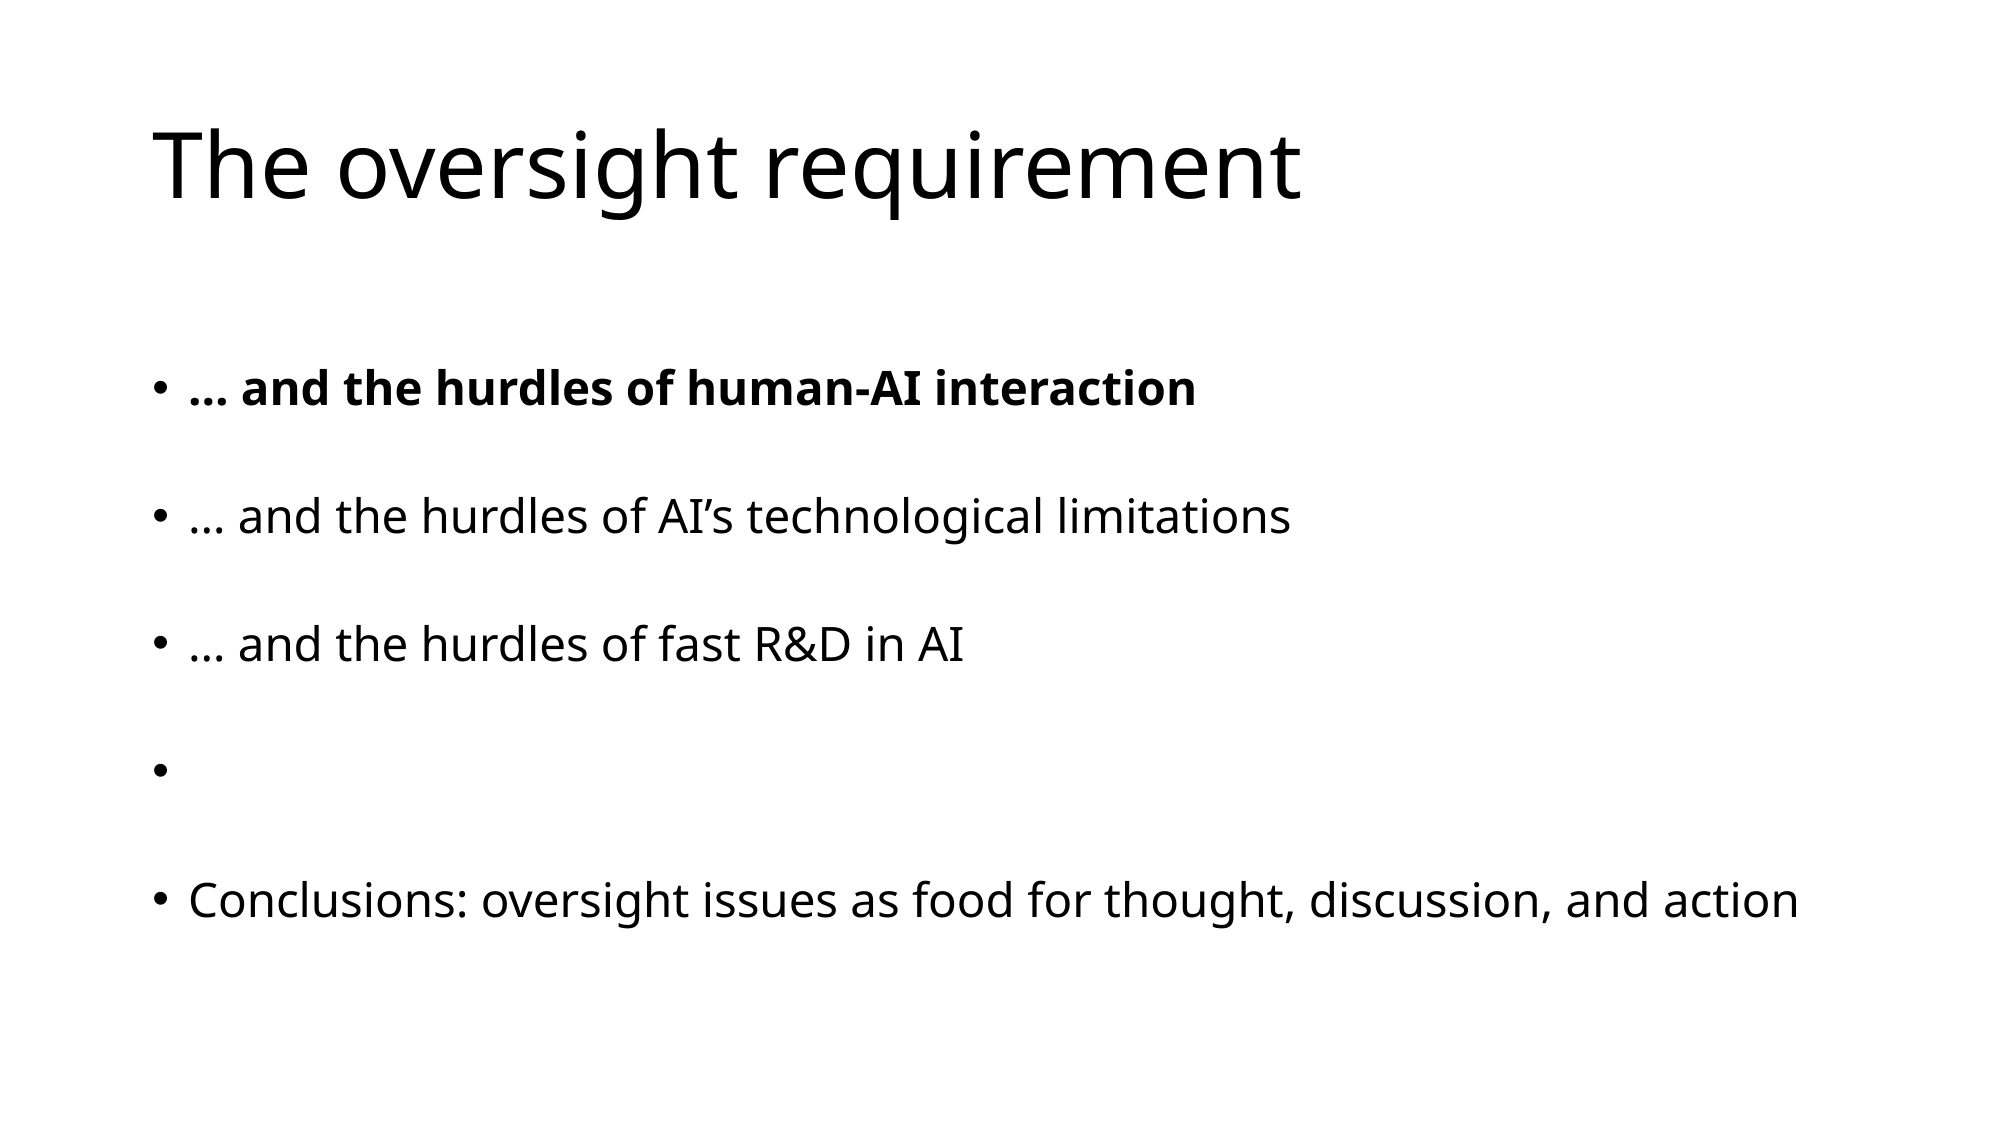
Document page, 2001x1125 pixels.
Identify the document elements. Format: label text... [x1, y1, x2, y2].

list … and the hurdles of human-AI interaction … and the hurdles of AI’s technological limitations … and the hurdles of fast R&D in AI Conclusions: oversight issues as food for thought, discussion, and action [137, 299, 1863, 1014]
title The oversight requirement [137, 59, 1863, 278]
